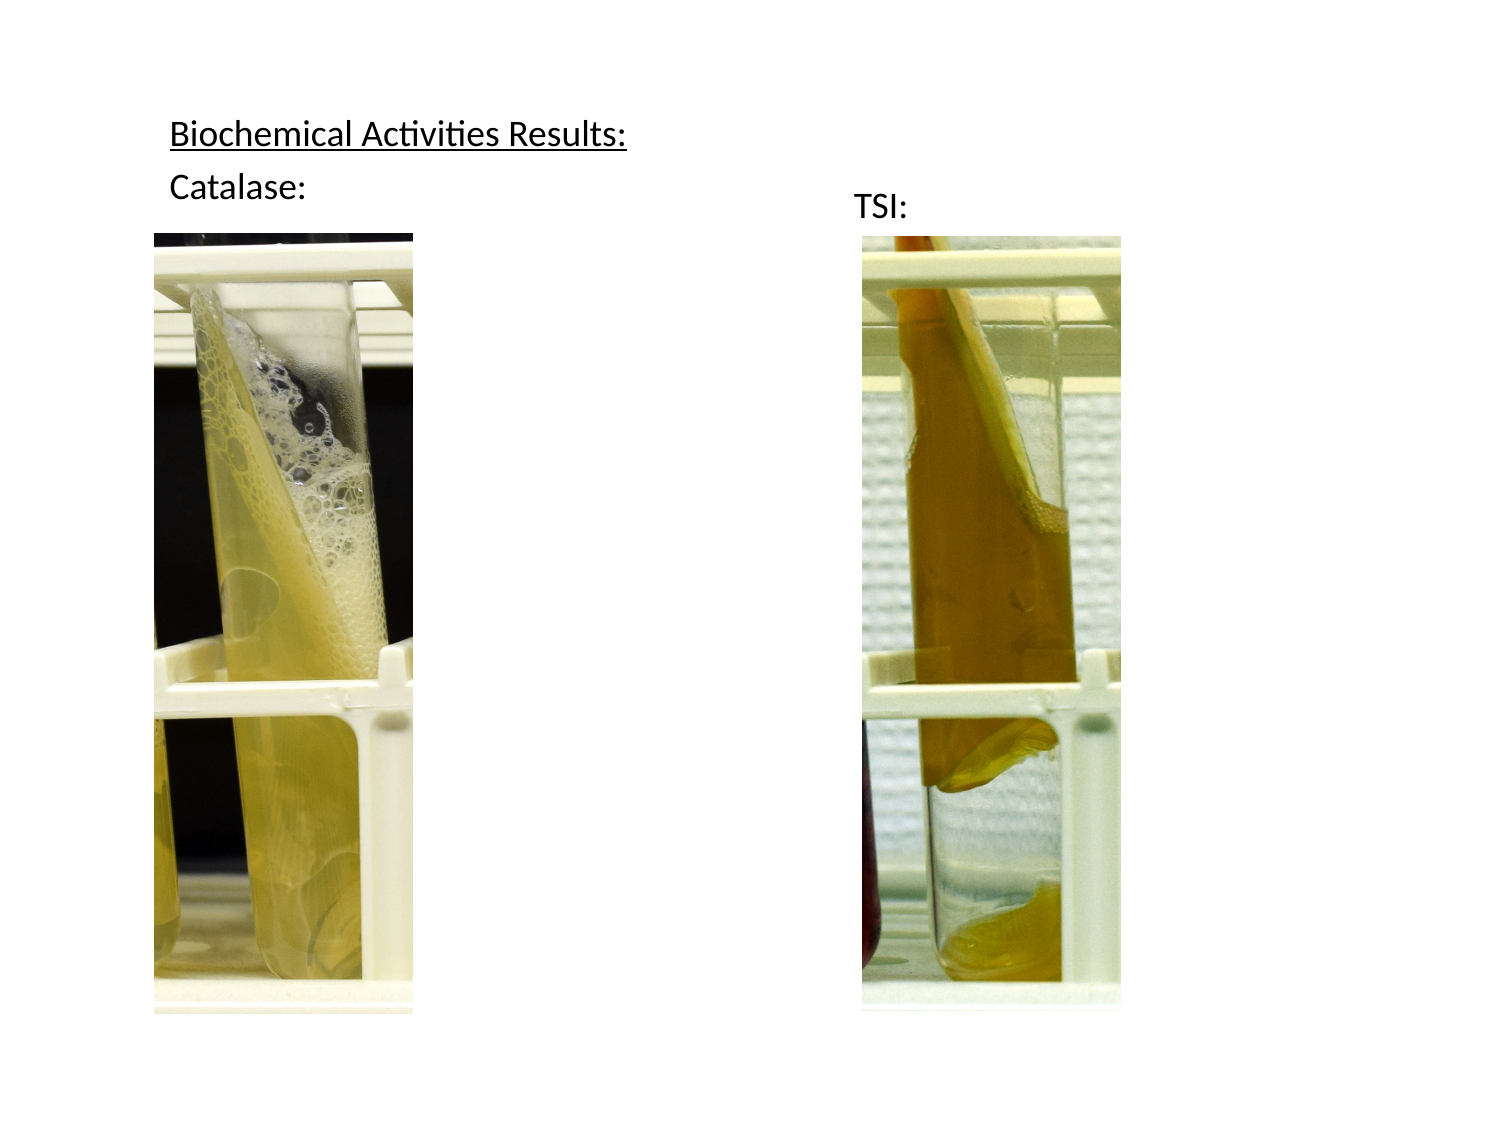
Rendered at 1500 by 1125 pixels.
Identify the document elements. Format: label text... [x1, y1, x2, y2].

text_box Catalase: [154, 162, 324, 215]
picture [862, 236, 1121, 1011]
text_box Biochemical Activities Results: [154, 101, 648, 162]
text_box TSI: [838, 173, 925, 234]
picture [154, 233, 413, 1014]
